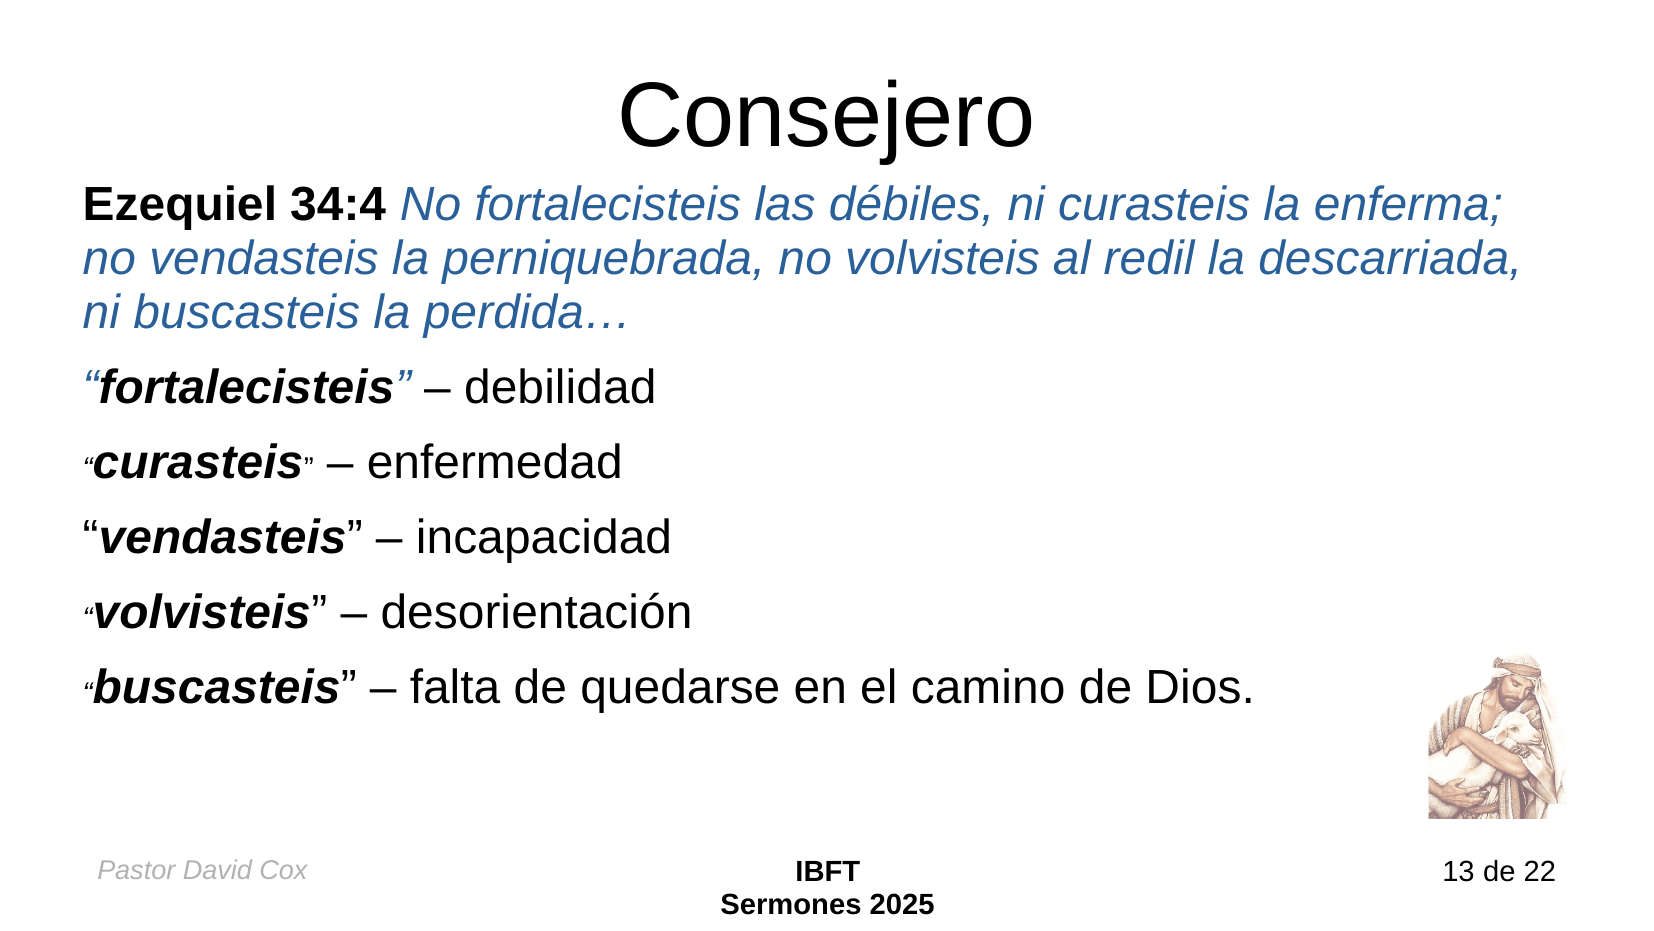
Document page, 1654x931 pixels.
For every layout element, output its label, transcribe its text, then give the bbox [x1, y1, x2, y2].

title Consejero [82, 37, 1571, 177]
list Ezequiel 34:4 No fortalecisteis las débiles, ni curasteis la enferma; no vendasteis la perniquebrada, no volvisteis al redil la descarriada, ni buscasteis la perdida… “fortalecisteis” – debilidad “curasteis” – enfermedad “vendasteis” – incapacidad “volvisteis” – desorientación “buscasteis” – falta de quedarse en el camino de Dios. [82, 177, 1571, 717]
picture [1426, 717, 1571, 819]
